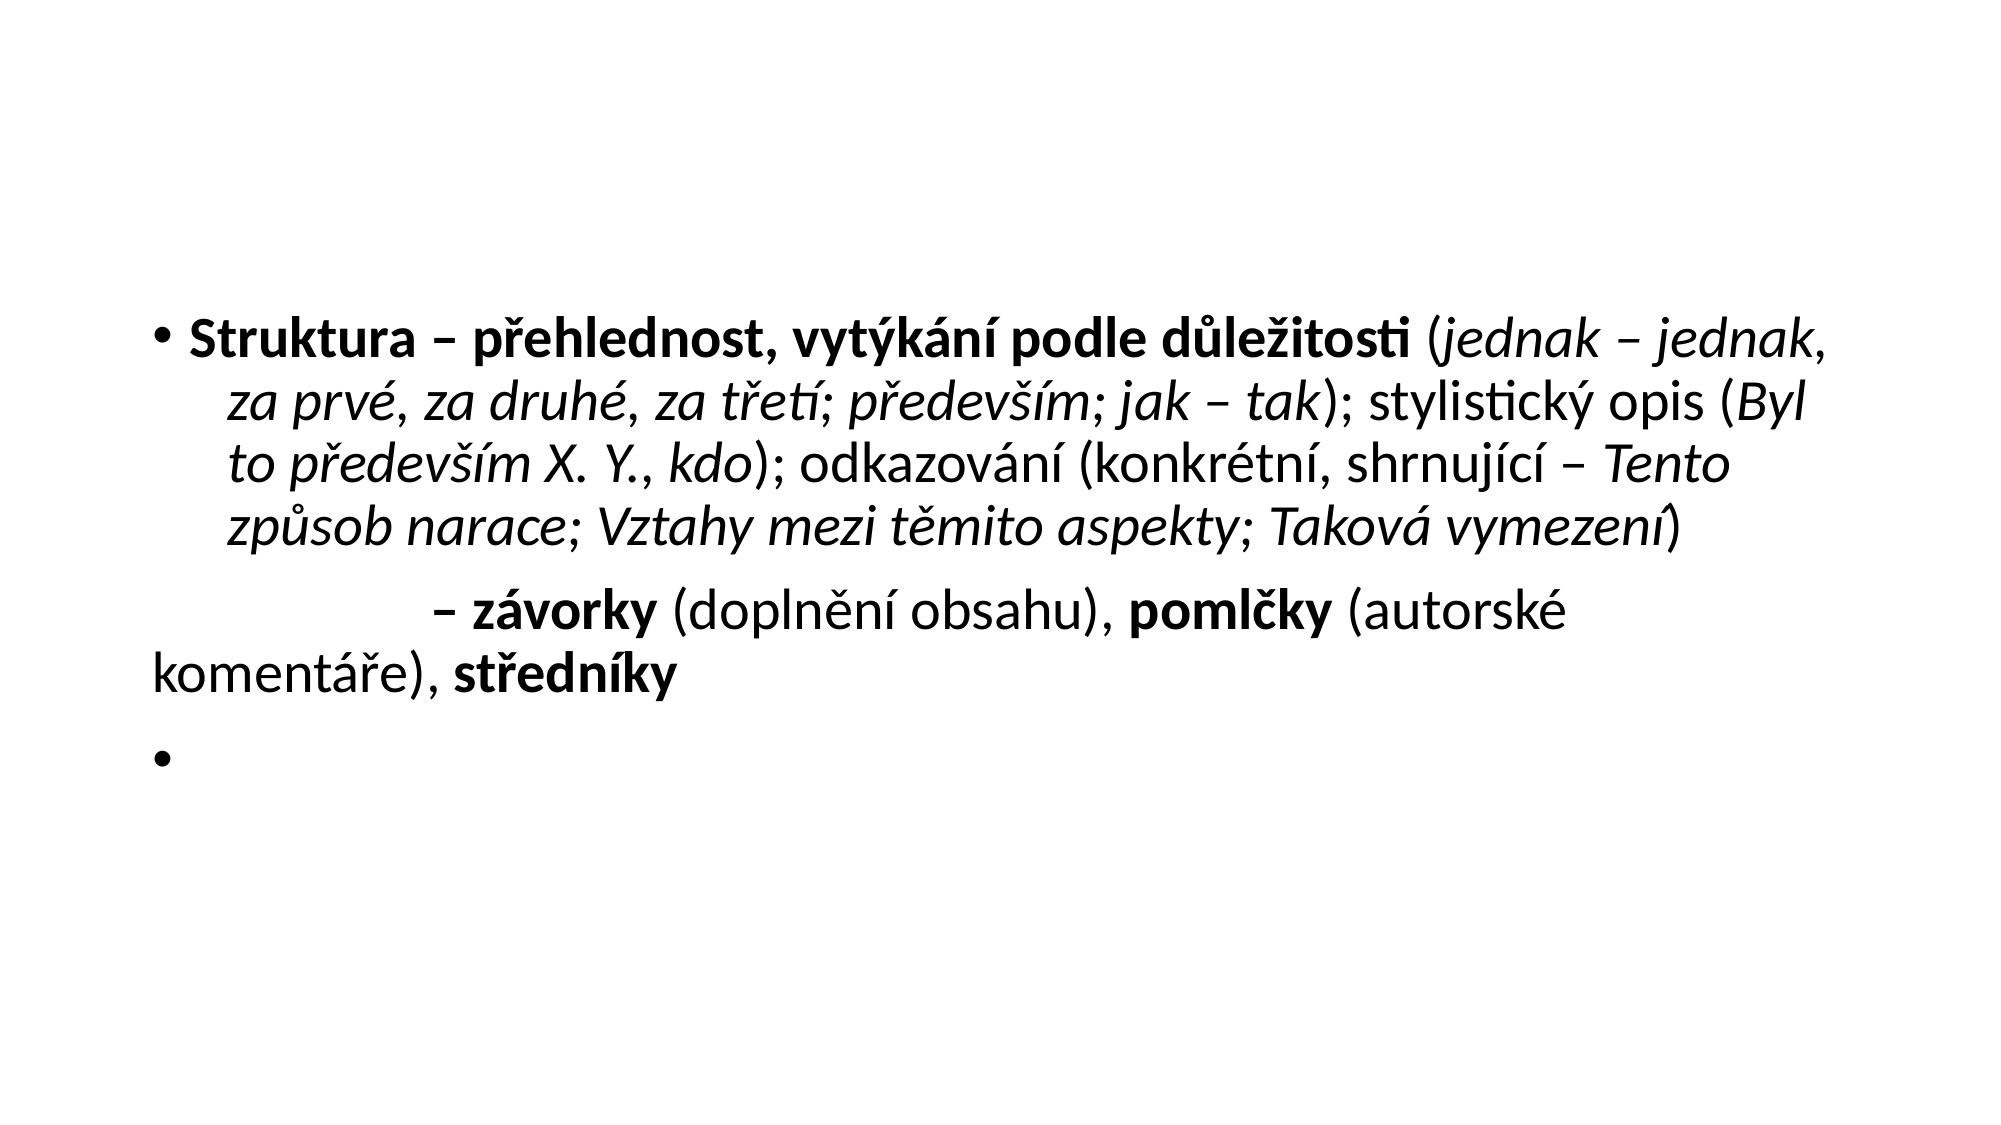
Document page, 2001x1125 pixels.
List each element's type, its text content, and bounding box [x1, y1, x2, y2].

list Struktura – přehlednost, vytýkání podle důležitosti (jednak – jednak, za prvé, za druhé, za třetí; především; jak – tak); stylistický opis (Byl to především X. Y., kdo); odkazování (konkrétní, shrnující – Tento způsob narace; Vztahy mezi těmito aspekty; Taková vymezení) – závorky (doplnění obsahu), pomlčky (autorské komentáře), středníky [137, 299, 1863, 1014]
